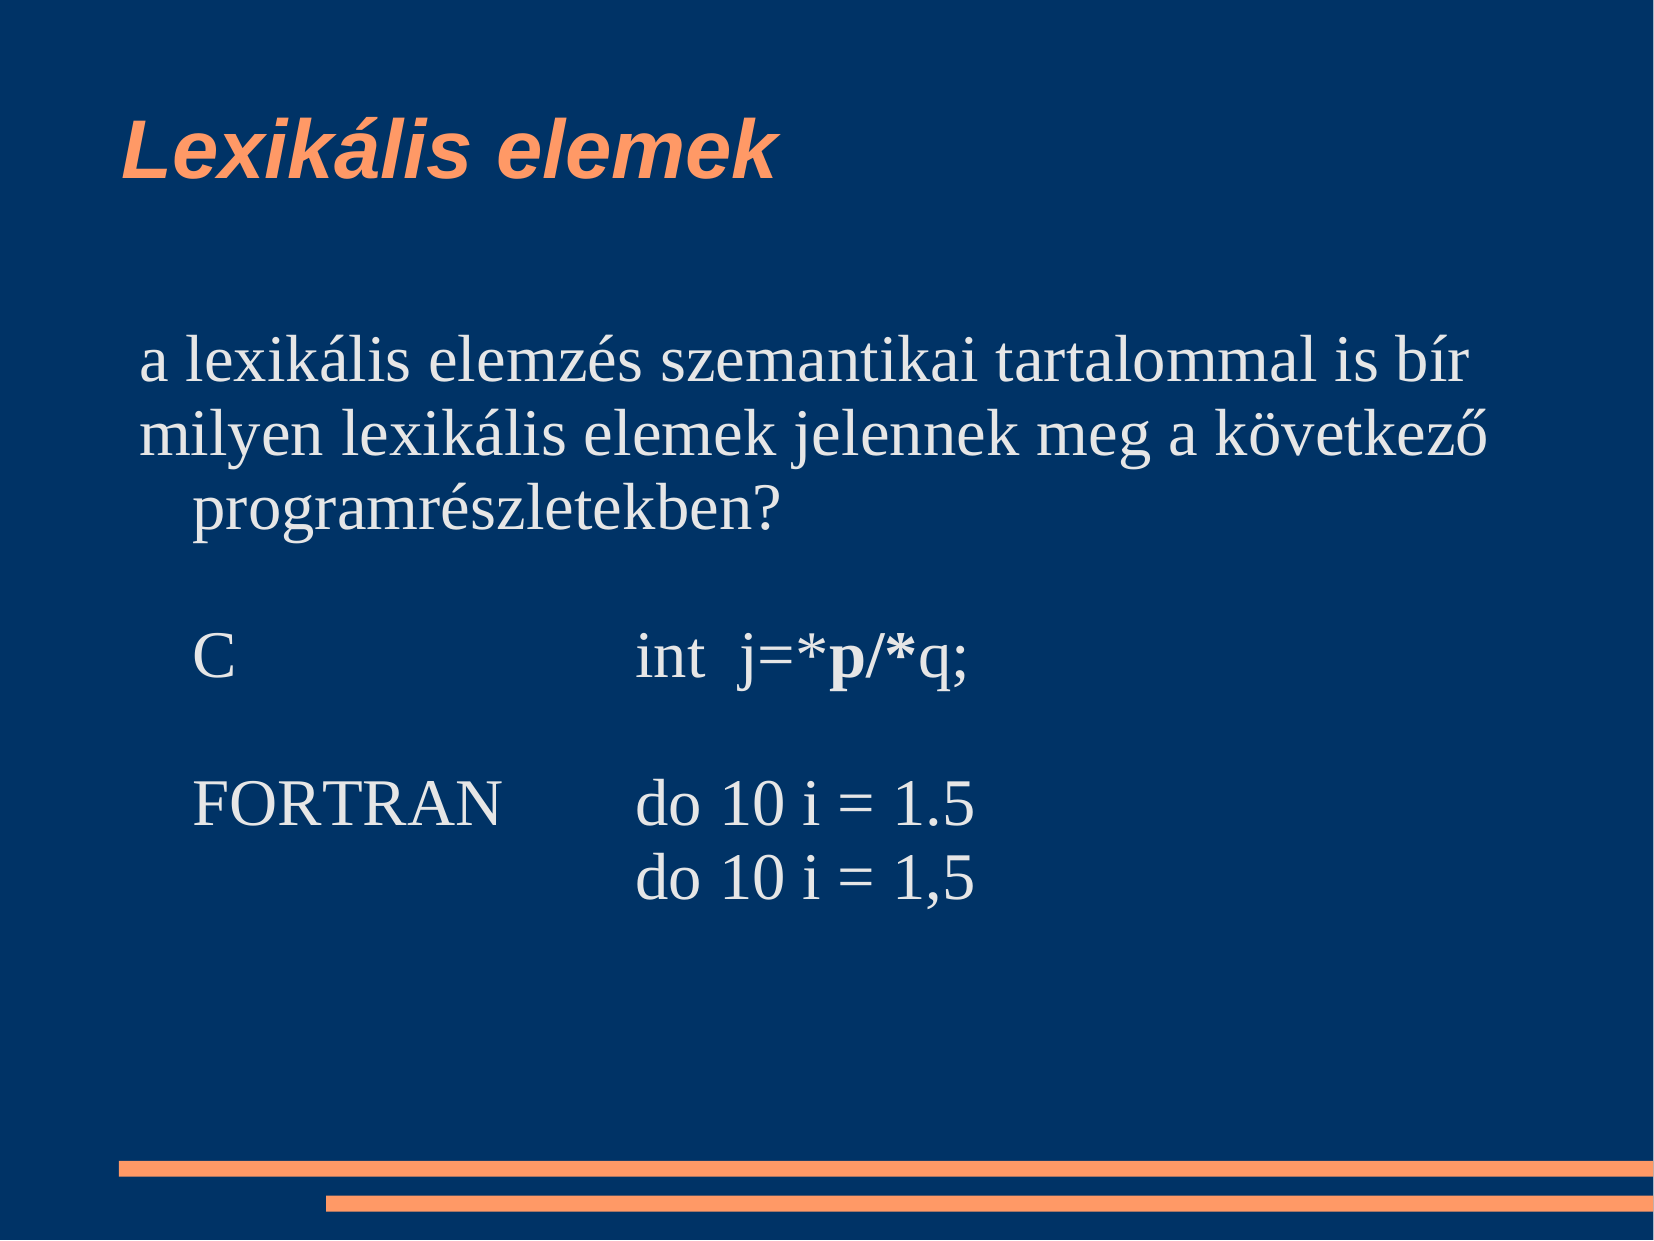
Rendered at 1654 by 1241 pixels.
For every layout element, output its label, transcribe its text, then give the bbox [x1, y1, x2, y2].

title Lexikális elemek [121, 46, 1534, 254]
list a lexikális elemzés szemantikai tartalommal is bír milyen lexikális elemek jelennek meg a következő programrészletekben? C int j=*p/*q; FORTRAN do 10 i = 1.5 do 10 i = 1,5 [121, 322, 1561, 1132]
